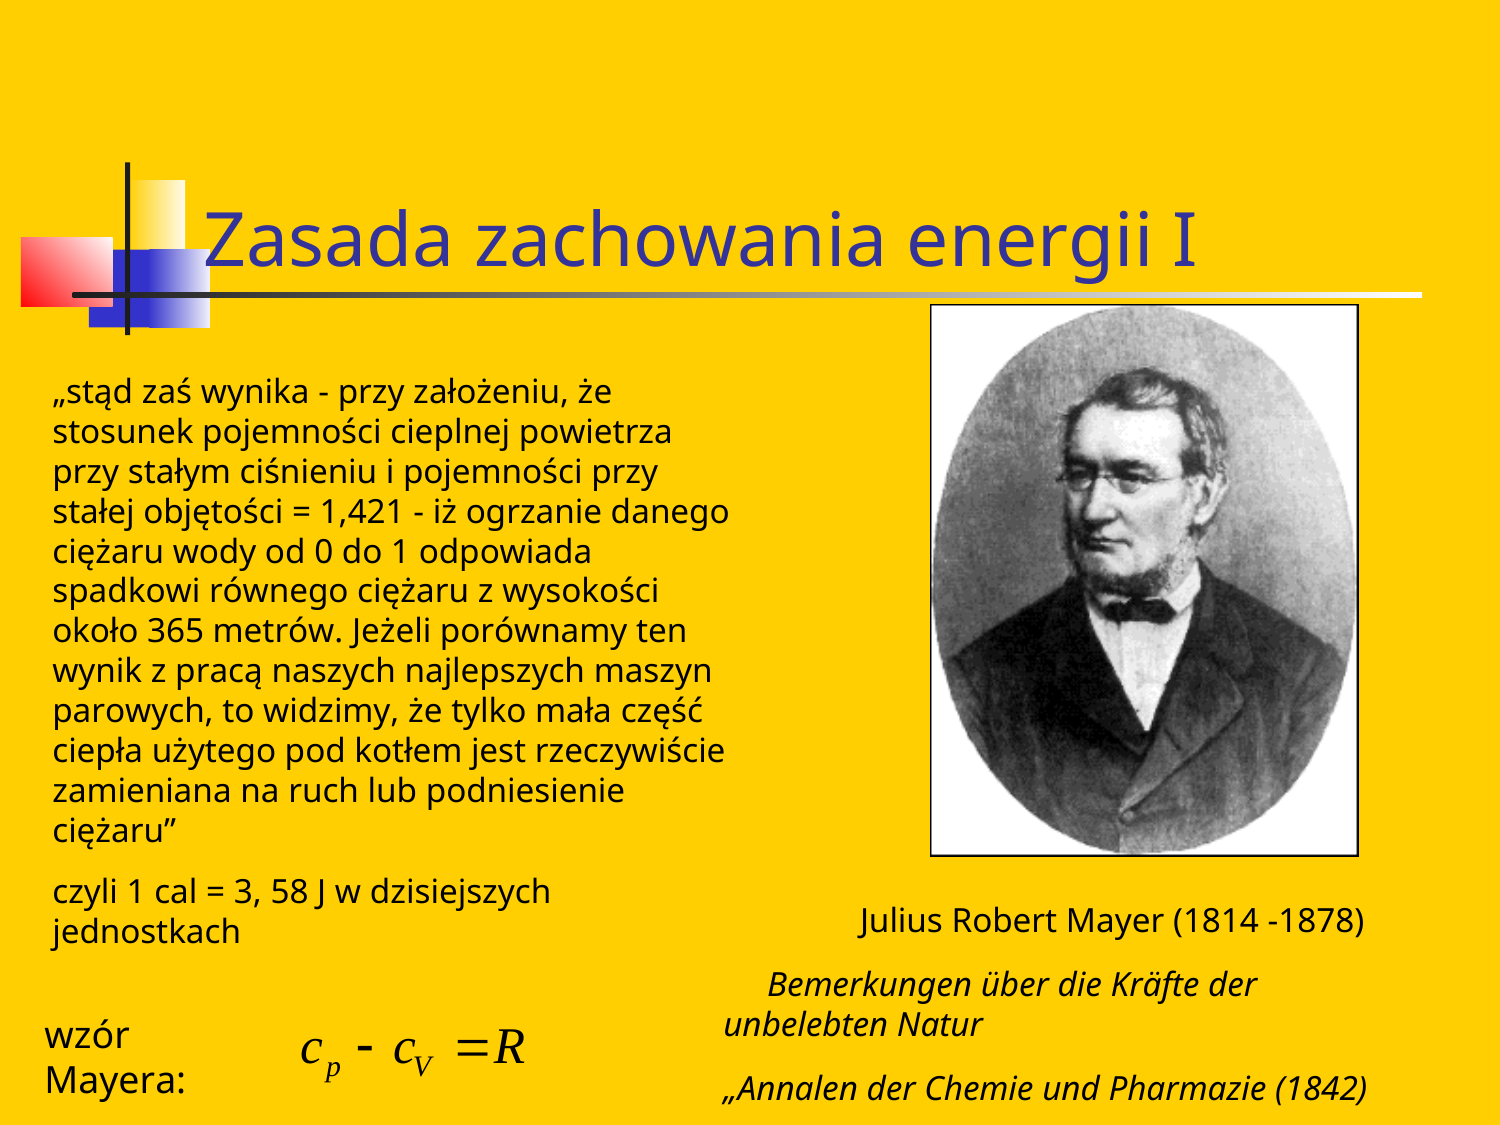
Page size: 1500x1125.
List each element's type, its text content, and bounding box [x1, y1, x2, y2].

text_box „stąd zaś wynika - przy założeniu, że stosunek pojemności cieplnej powietrza przy stałym ciśnieniu i pojemności przy stałej objętości = 1,421 - iż ogrzanie danego ciężaru wody od 0 do 1 odpowiada spadkowi równego ciężaru z wysokości około 365 metrów. Jeżeli porównamy ten wynik z pracą naszych najlepszych maszyn parowych, to widzimy, że tylko mała część ciepła użytego pod kotłem jest rzeczywiście zamieniana na ruch lub podniesienie ciężaru” czyli 1 cal = 3, 58 J w dzisiejszych jednostkach [37, 362, 750, 958]
text_box Julius Robert Mayer (1814 -1878) Bemerkungen über die Kräfte der unbelebten Natur „Annalen der Chemie und Pharmazie (1842) [708, 887, 1500, 1115]
text_box wzór Mayera: [29, 1003, 237, 1110]
title Zasada zachowania energii I [188, 101, 1468, 289]
chart [295, 1015, 533, 1093]
picture [930, 304, 1359, 857]
